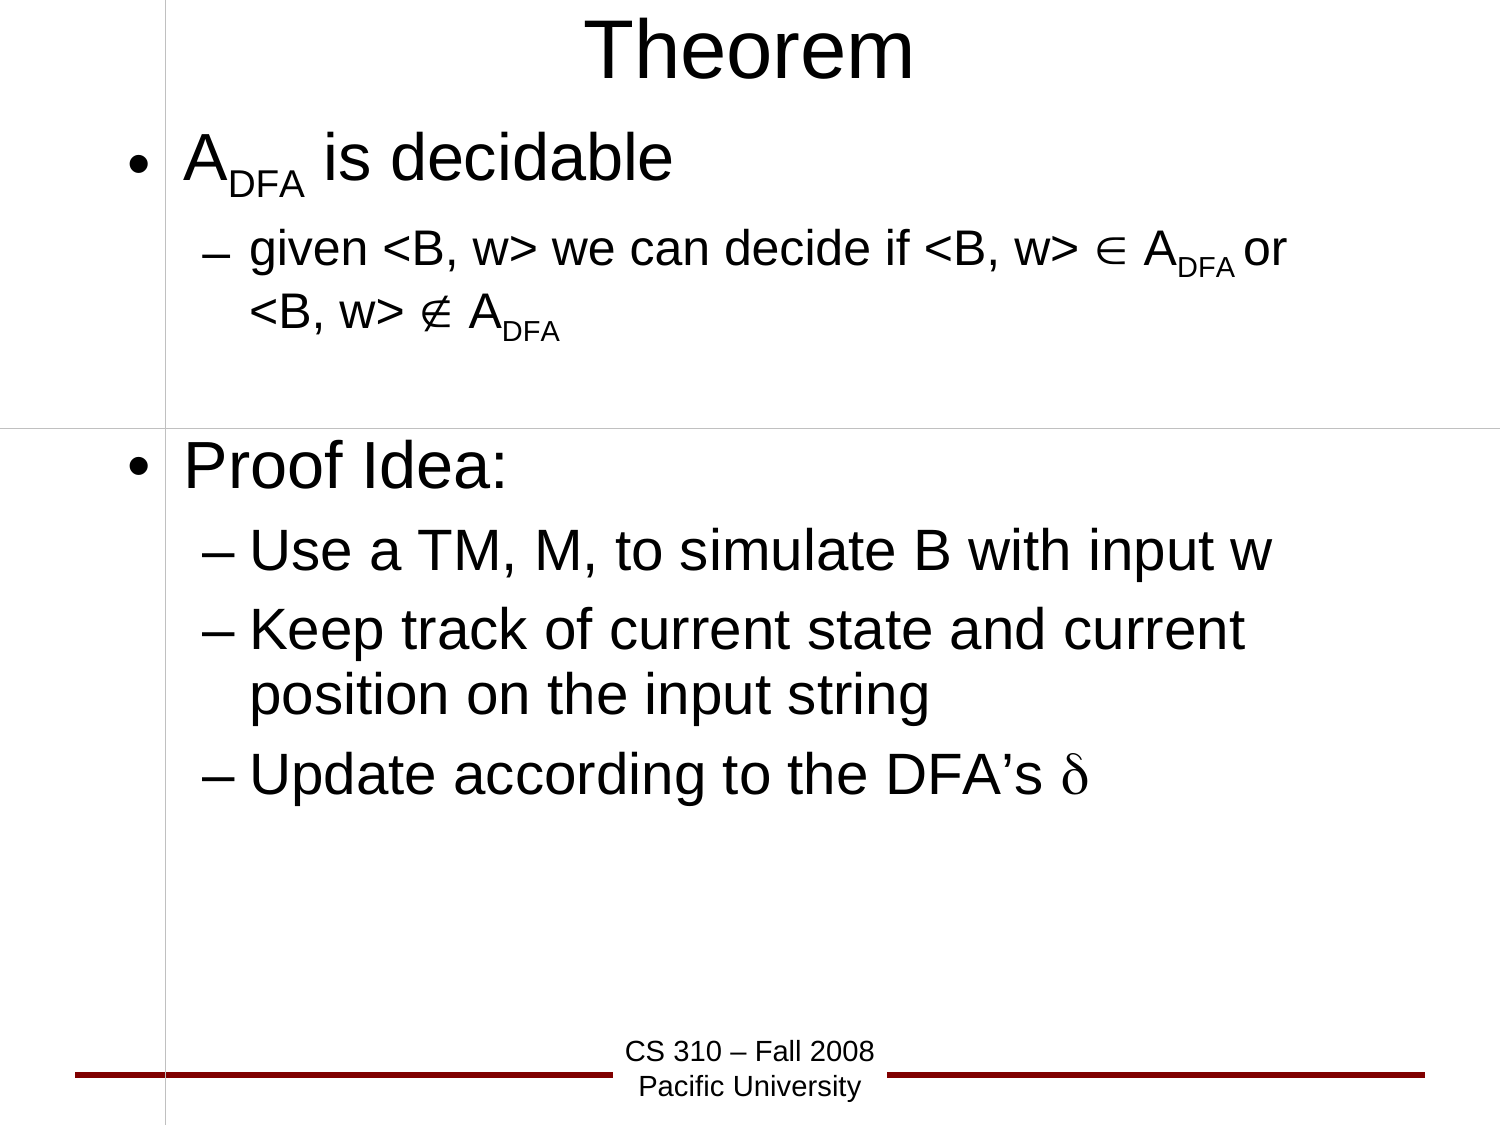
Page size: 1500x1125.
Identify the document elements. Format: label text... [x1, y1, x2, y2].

list ADFA is decidable given <B, w> we can decide if <B, w>  ADFA or <B, w>  ADFA Proof Idea: Use a TM, M, to simulate B with input w Keep track of current state and current position on the input string Update according to the DFA’s  [112, 112, 1388, 1001]
title Theorem [112, 0, 1388, 105]
